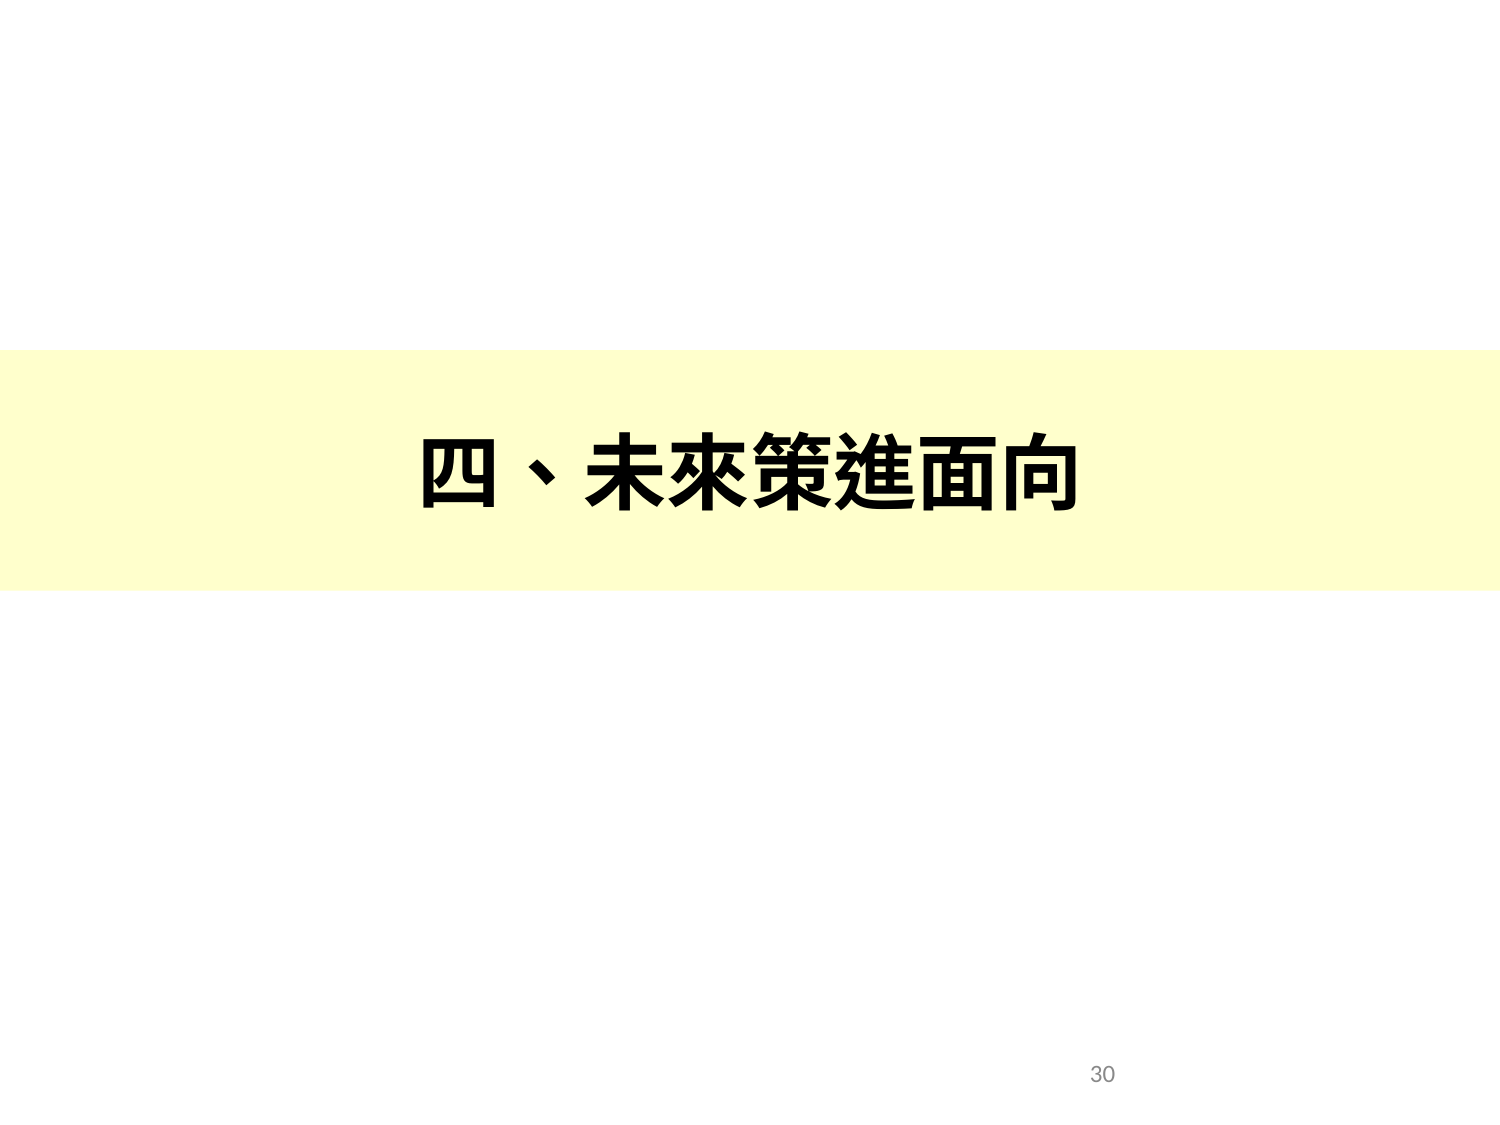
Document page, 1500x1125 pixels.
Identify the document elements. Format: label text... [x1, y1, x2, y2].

text_box [1074, 1042, 1426, 1103]
title 四、未來策進面向 [0, 350, 1500, 591]
